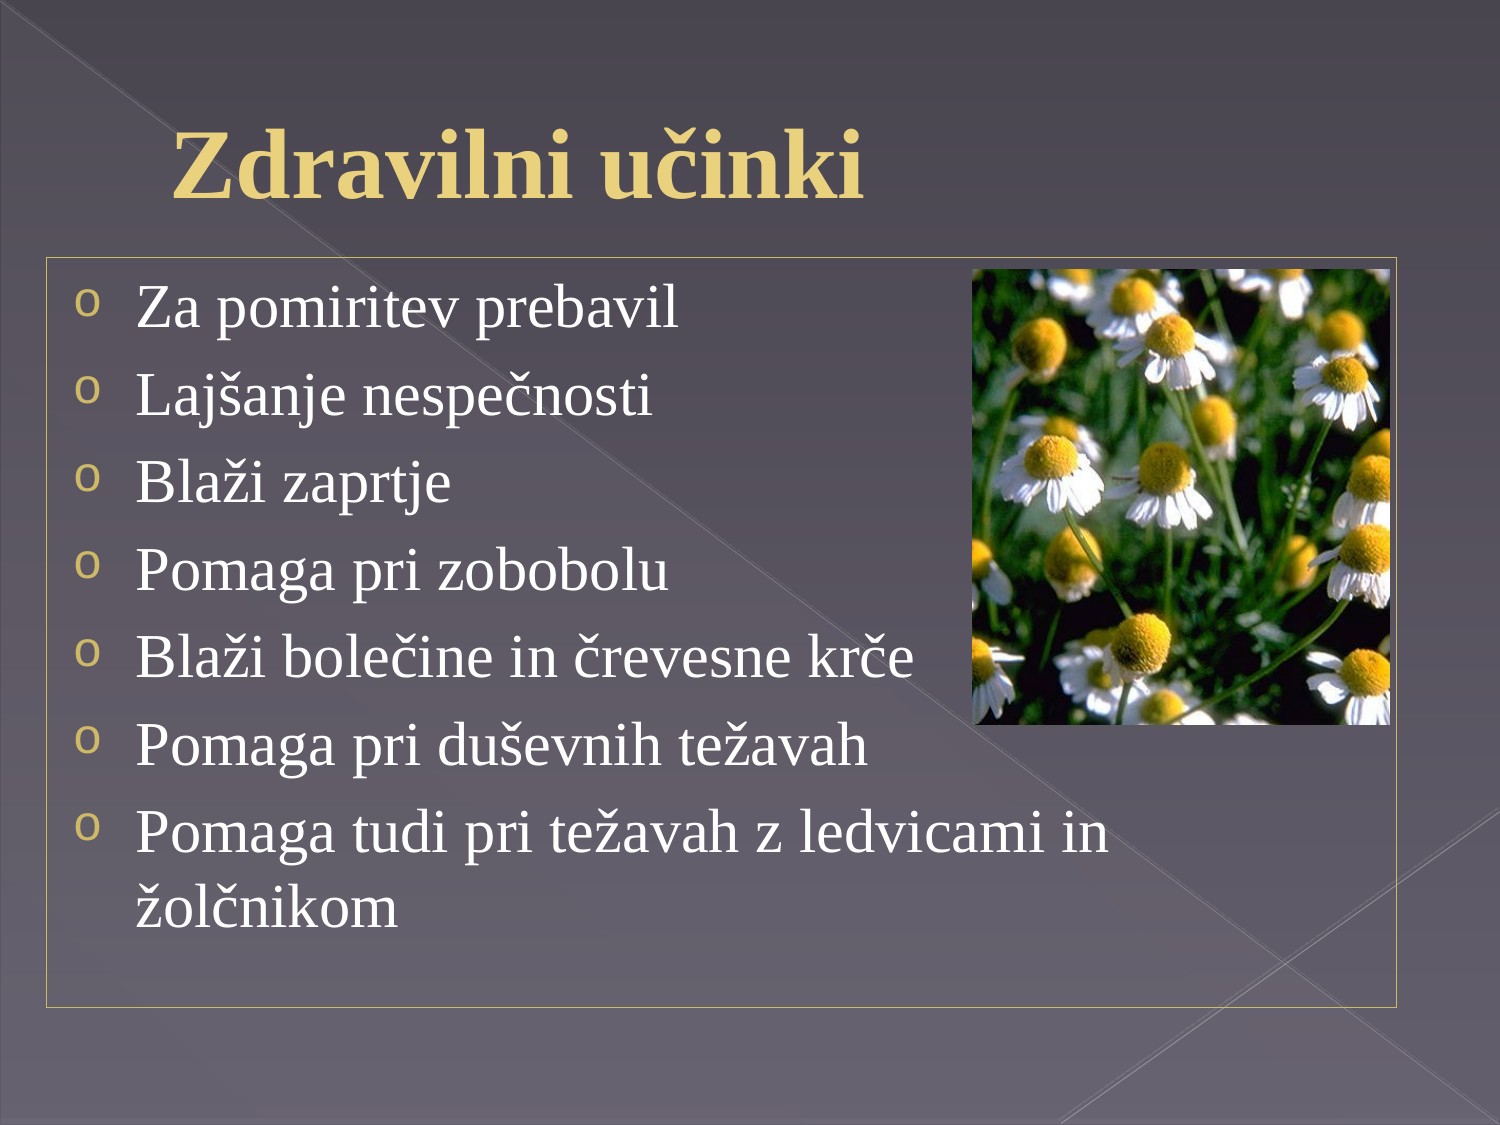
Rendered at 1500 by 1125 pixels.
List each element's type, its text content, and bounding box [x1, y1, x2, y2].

title Zdravilni učinki [75, 43, 1425, 274]
picture [972, 269, 1390, 725]
list Za pomiritev prebavil Lajšanje nespečnosti Blaži zaprtje Pomaga pri zobobolu Blaži bolečine in črevesne krče Pomaga pri duševnih težavah Pomaga tudi pri težavah z ledvicami in žolčnikom [46, 257, 1397, 1008]
